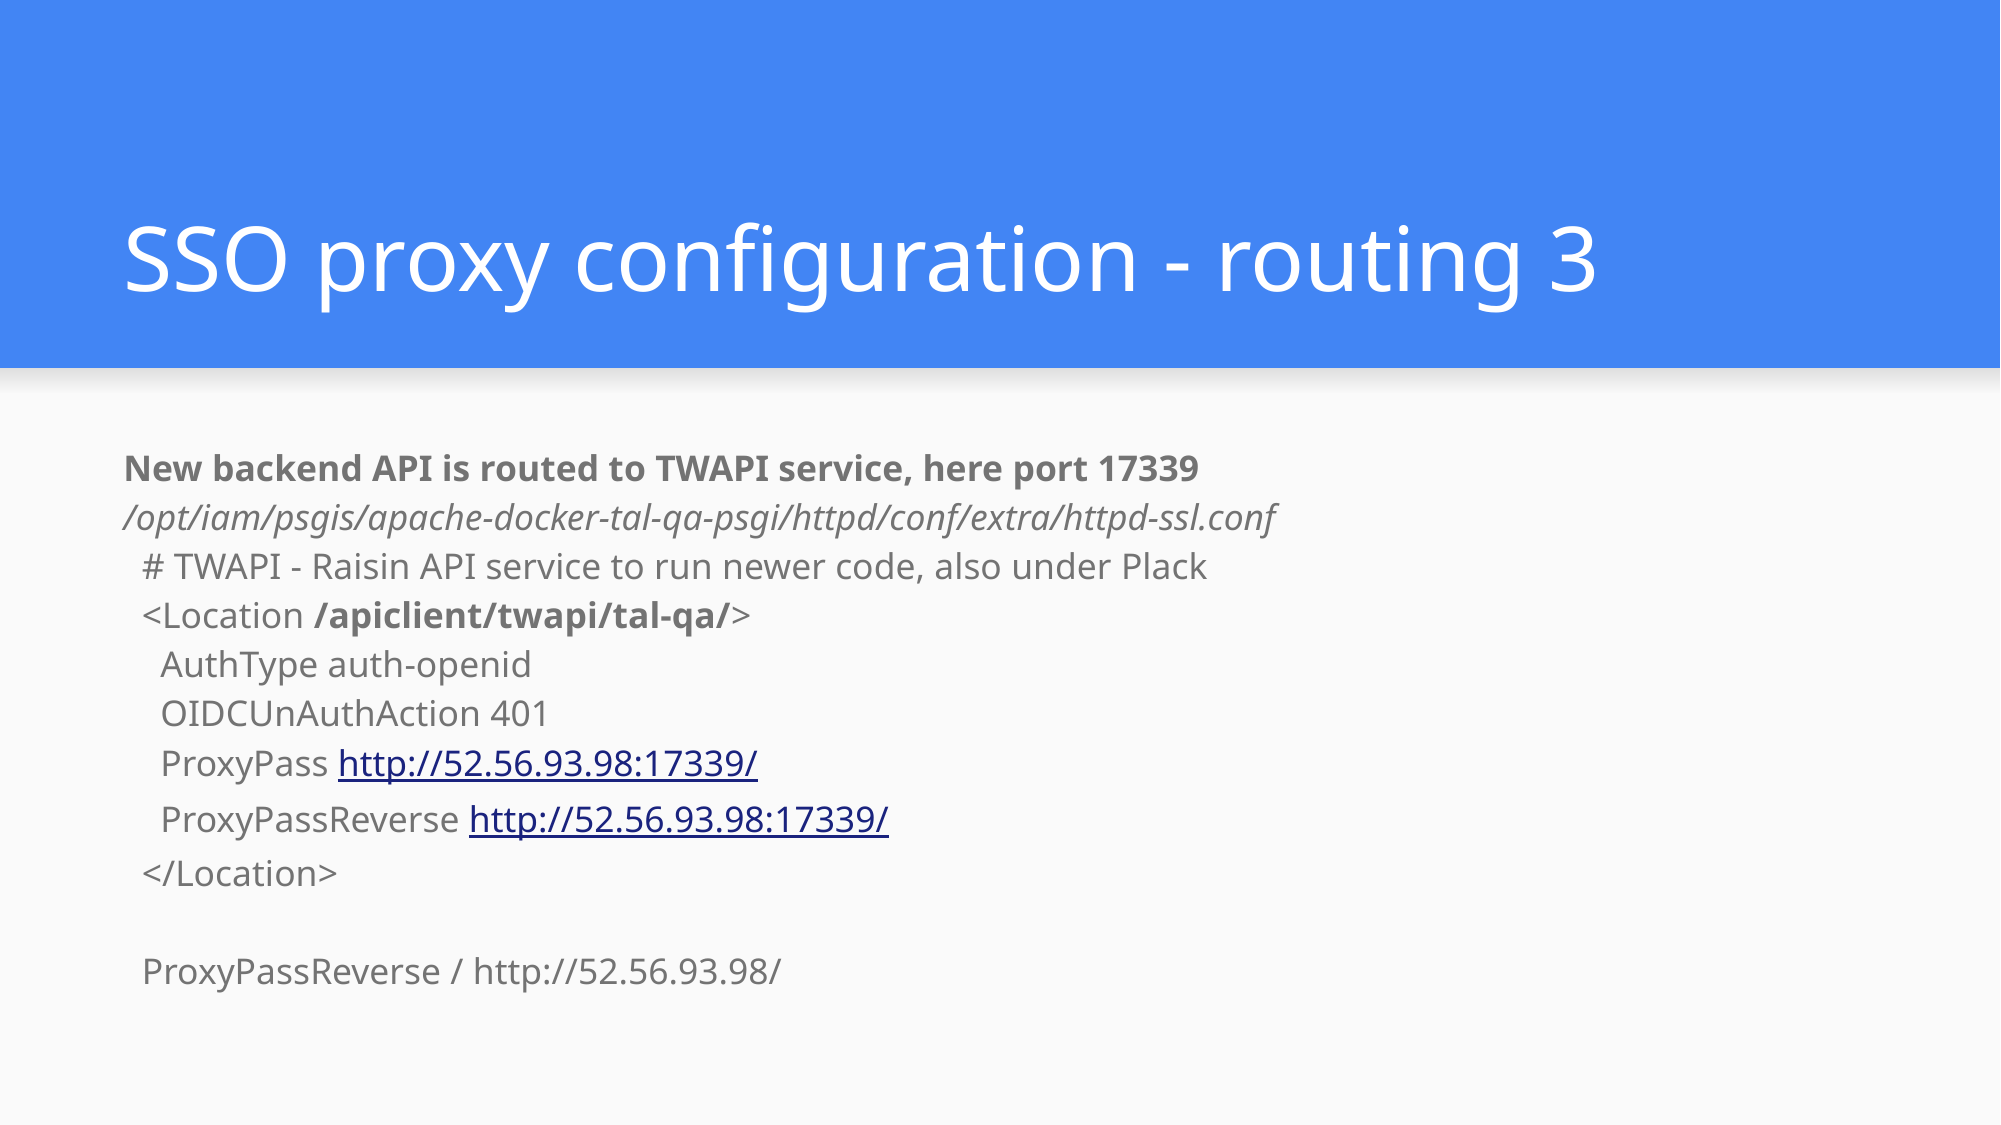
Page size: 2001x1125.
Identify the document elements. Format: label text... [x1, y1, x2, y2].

list New backend API is routed to TWAPI service, here port 17339 /opt/iam/psgis/apache-docker-tal-qa-psgi/httpd/conf/extra/httpd-ssl.conf # TWAPI - Raisin API service to run newer code, also under Plack <Location /apiclient/twapi/tal-qa/> AuthType auth-openid OIDCUnAuthAction 401 ProxyPass http://52.56.93.98:17339/ ProxyPassReverse http://52.56.93.98:17339/ </Location> ProxyPassReverse / http://52.56.93.98/ [103, 419, 1902, 1013]
title SSO proxy configuration - routing 3 [103, 161, 1902, 330]
